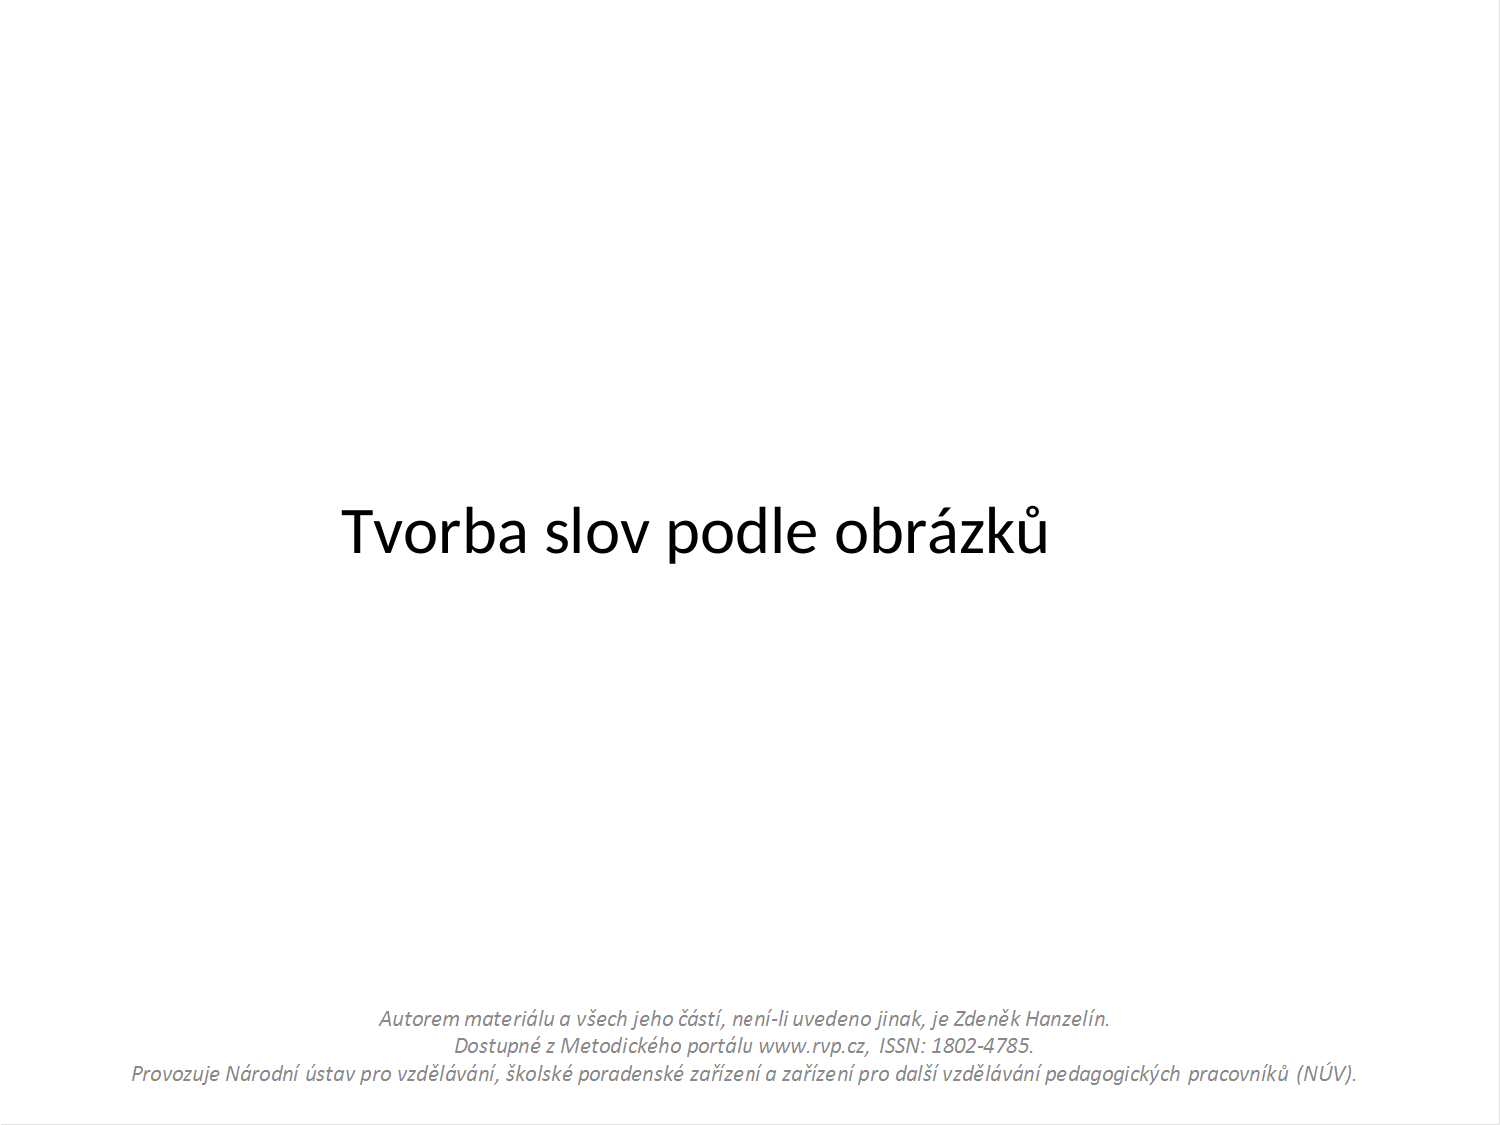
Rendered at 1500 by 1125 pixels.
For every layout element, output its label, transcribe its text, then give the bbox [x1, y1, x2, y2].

text_box Tvorba slov podle obrázků [326, 479, 1067, 576]
picture [0, 0, 1500, 1125]
